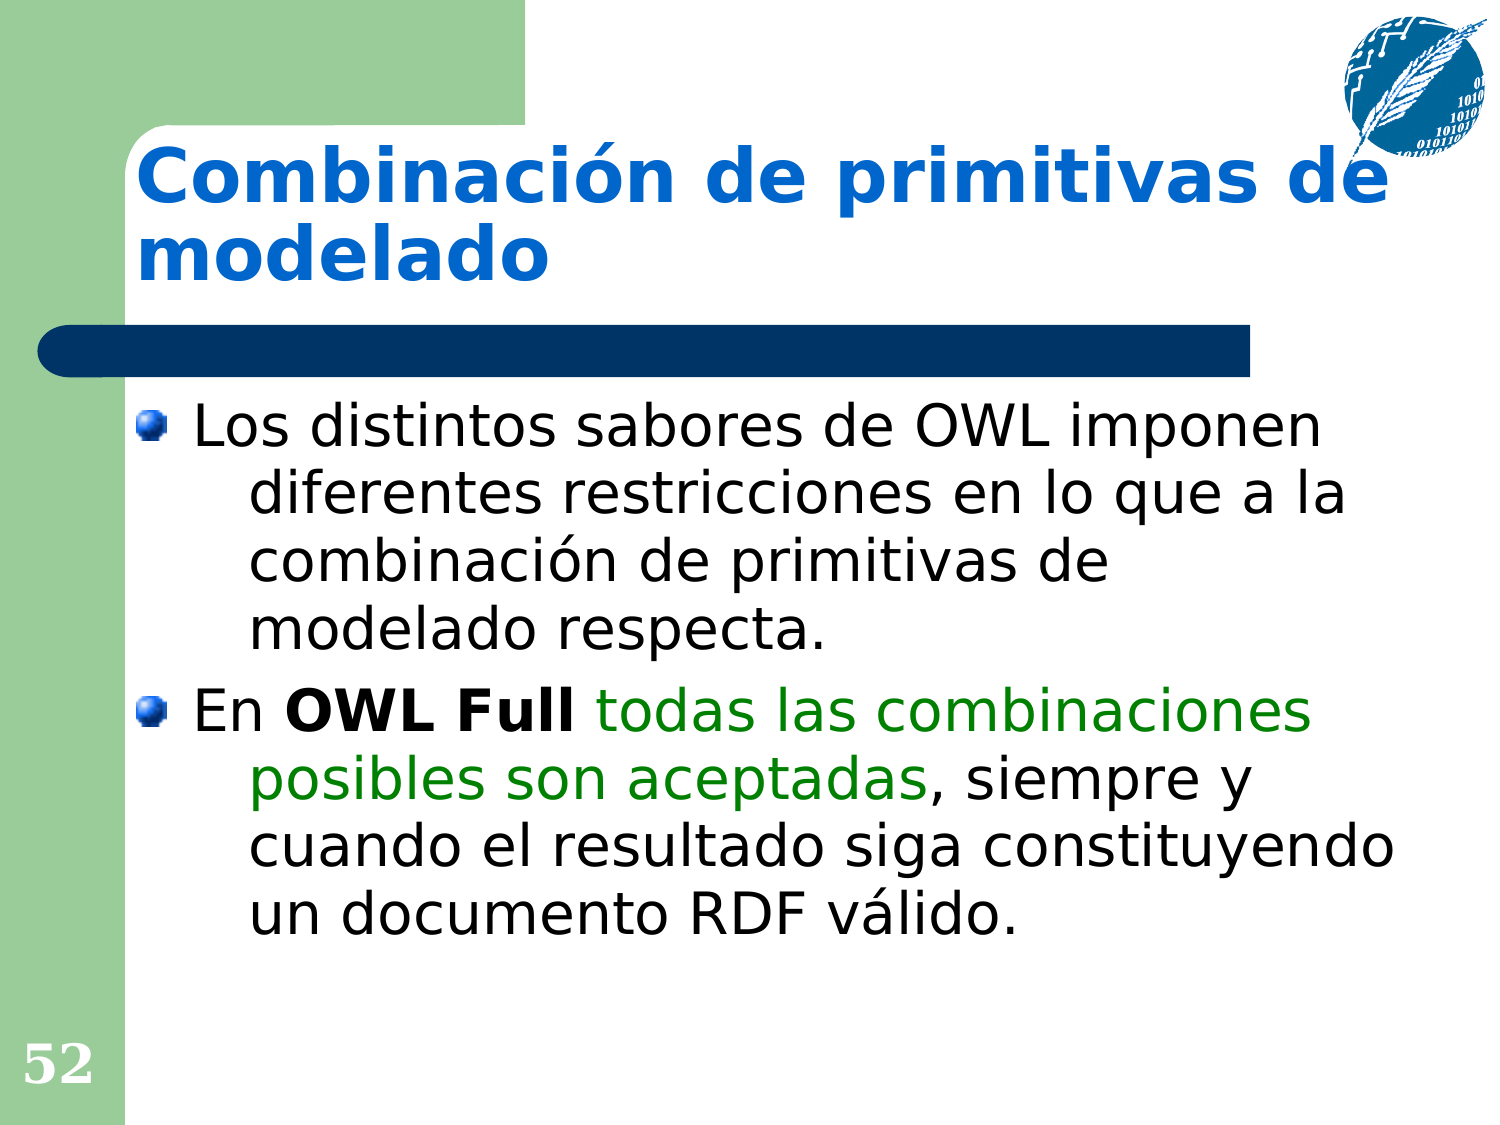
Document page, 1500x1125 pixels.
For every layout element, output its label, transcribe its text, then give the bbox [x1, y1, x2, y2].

title Combinación de primitivas de modelado [135, 135, 1412, 301]
list Los distintos sabores de OWL imponen diferentes restricciones en lo que a la combinación de primitivas de modelado respecta. En OWL Full todas las combinaciones posibles son aceptadas, siempre y cuando el resultado siga constituyendo un documento RDF válido. [136, 392, 1399, 1124]
picture [1416, 140, 1425, 149]
picture [1436, 127, 1450, 136]
picture [1433, 139, 1440, 147]
picture [1341, 15, 1487, 172]
picture [1427, 138, 1431, 148]
